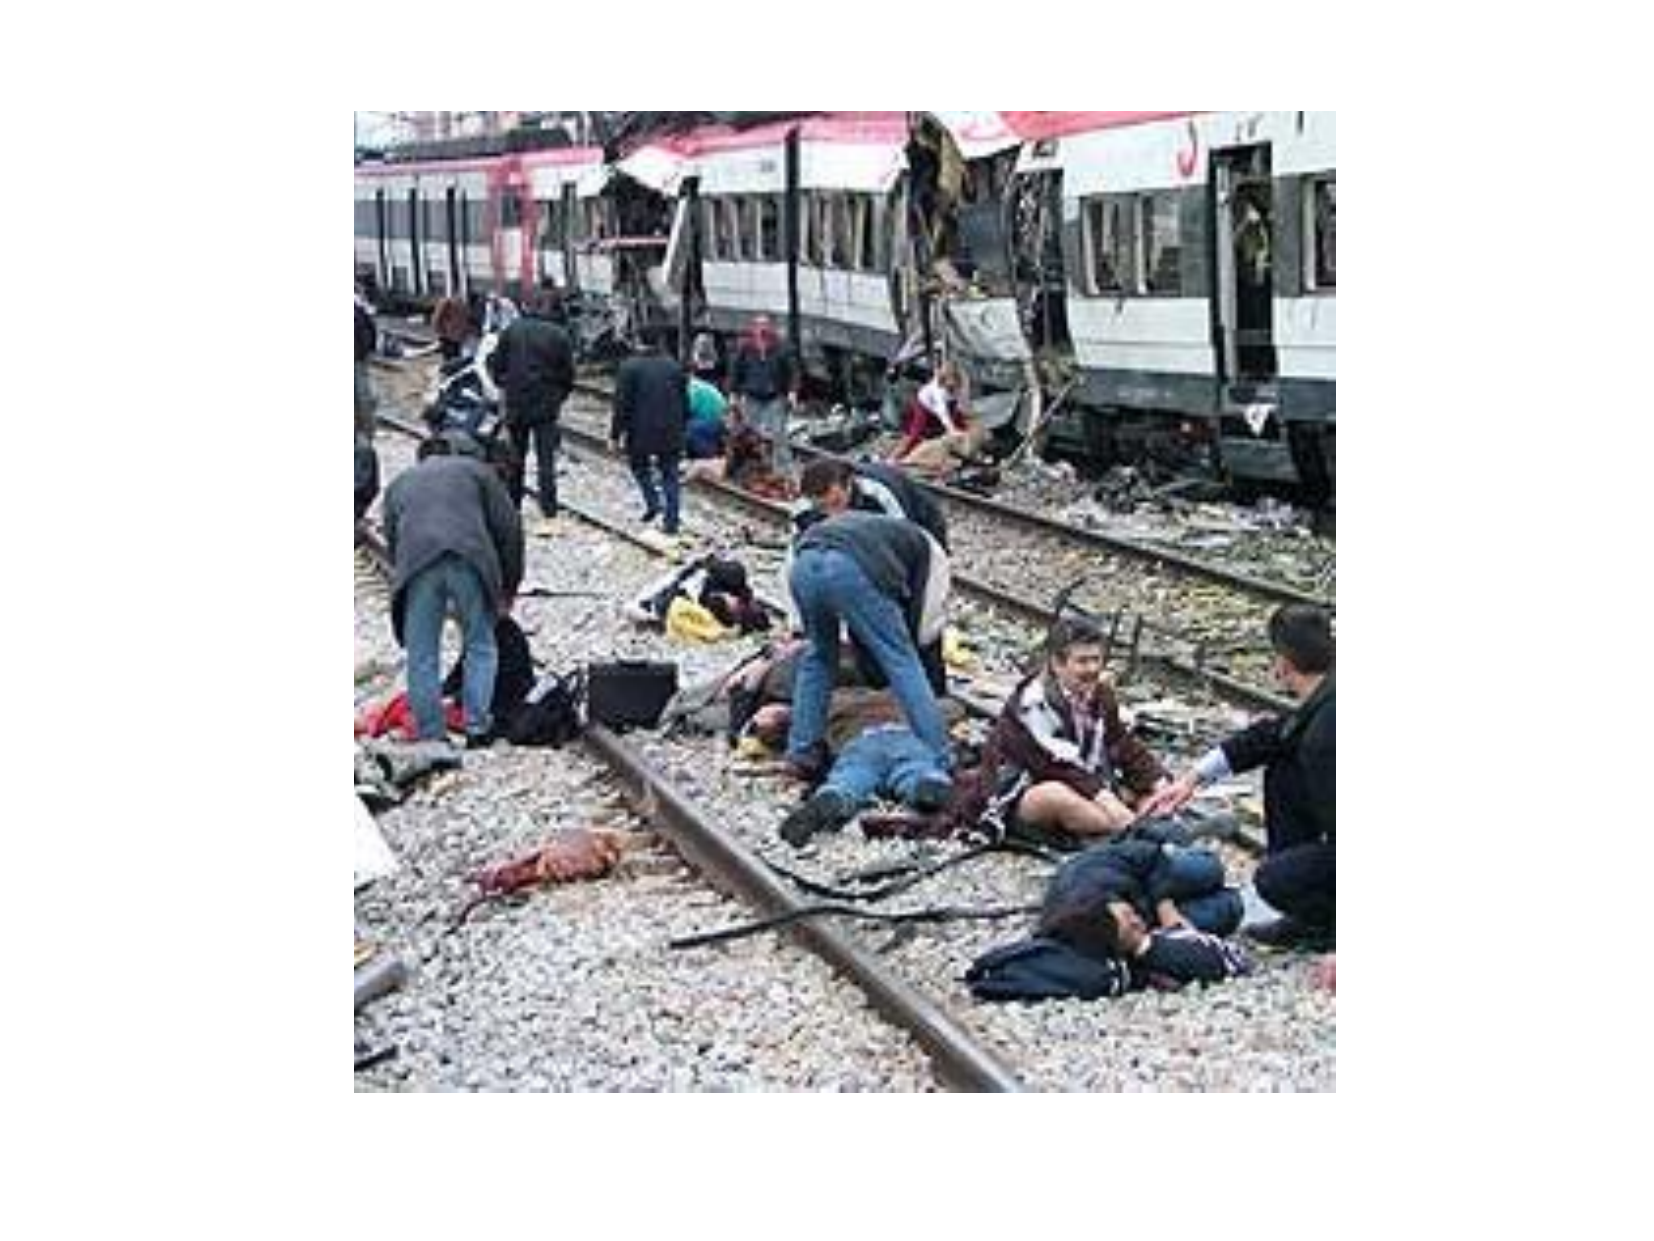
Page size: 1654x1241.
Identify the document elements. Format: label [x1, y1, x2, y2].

picture [354, 111, 1336, 1093]
